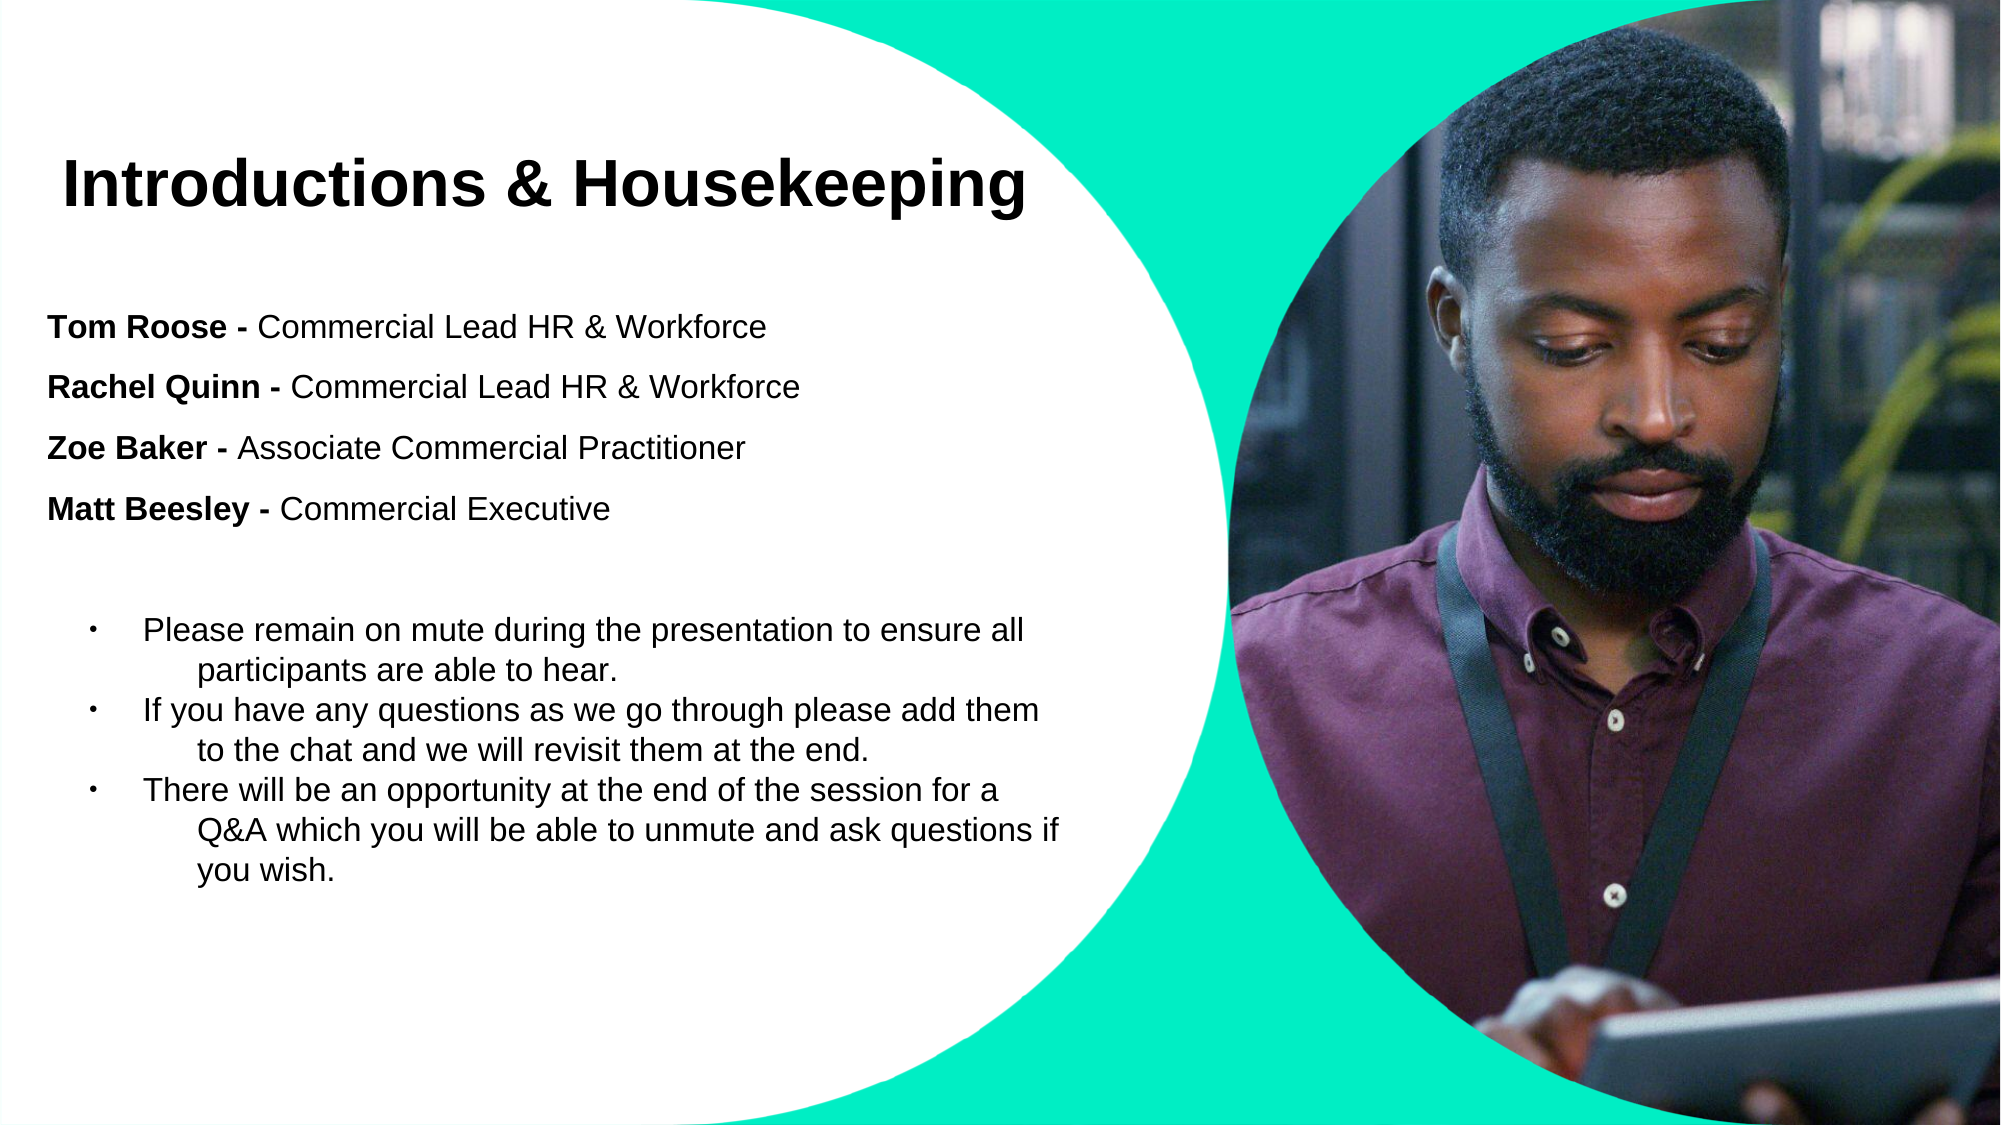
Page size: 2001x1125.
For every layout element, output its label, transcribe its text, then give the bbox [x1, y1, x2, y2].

title Tom Roose - Commercial Lead HR & Workforce Rachel Quinn - Commercial Lead HR & Workforce Zoe Baker - Associate Commercial Practitioner Matt Beesley - Commercial Executive Please remain on mute during the presentation to ensure all participants are able to hear. If you have any questions as we go through please add them to the chat and we will revisit them at the end. There will be an opportunity at the end of the session for a Q&A which you will be able to unmute and ask questions if you wish. [47, 304, 1061, 817]
title Introductions & Housekeeping [62, 139, 1061, 279]
